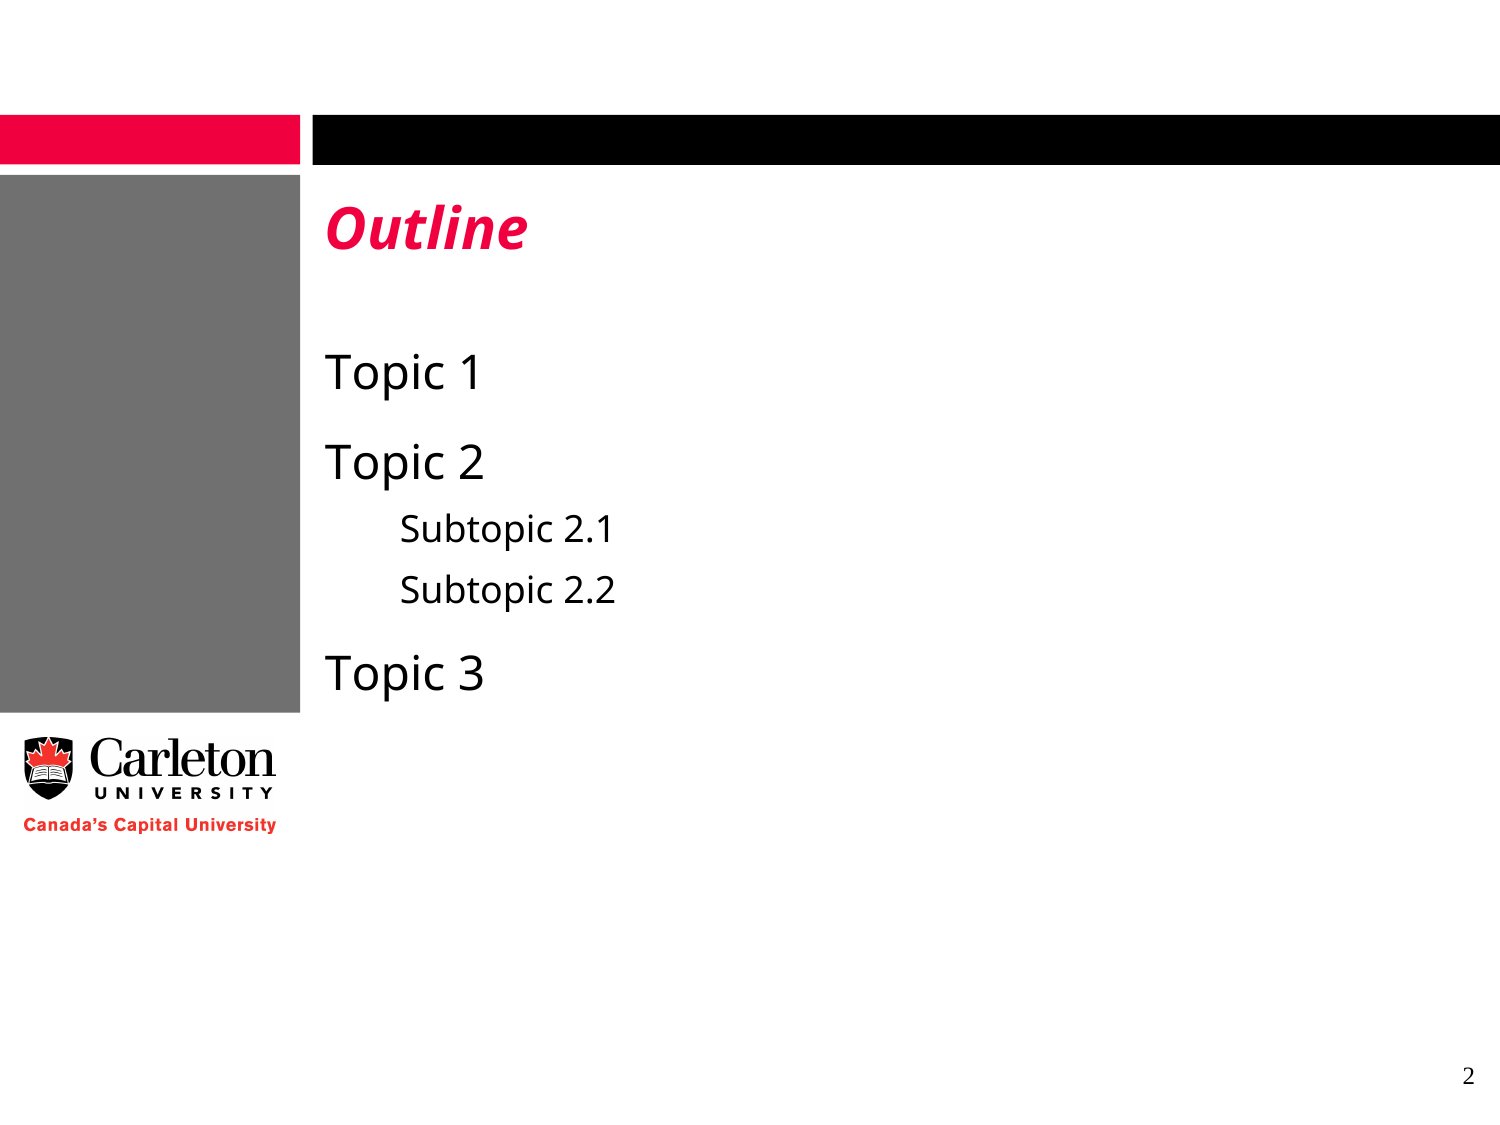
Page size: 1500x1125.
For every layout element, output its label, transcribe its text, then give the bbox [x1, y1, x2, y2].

list Topic 1 Topic 2 Subtopic 2.1 Subtopic 2.2 Topic 3 [324, 324, 1450, 1051]
picture [24, 737, 276, 834]
title Outline [324, 187, 1450, 324]
